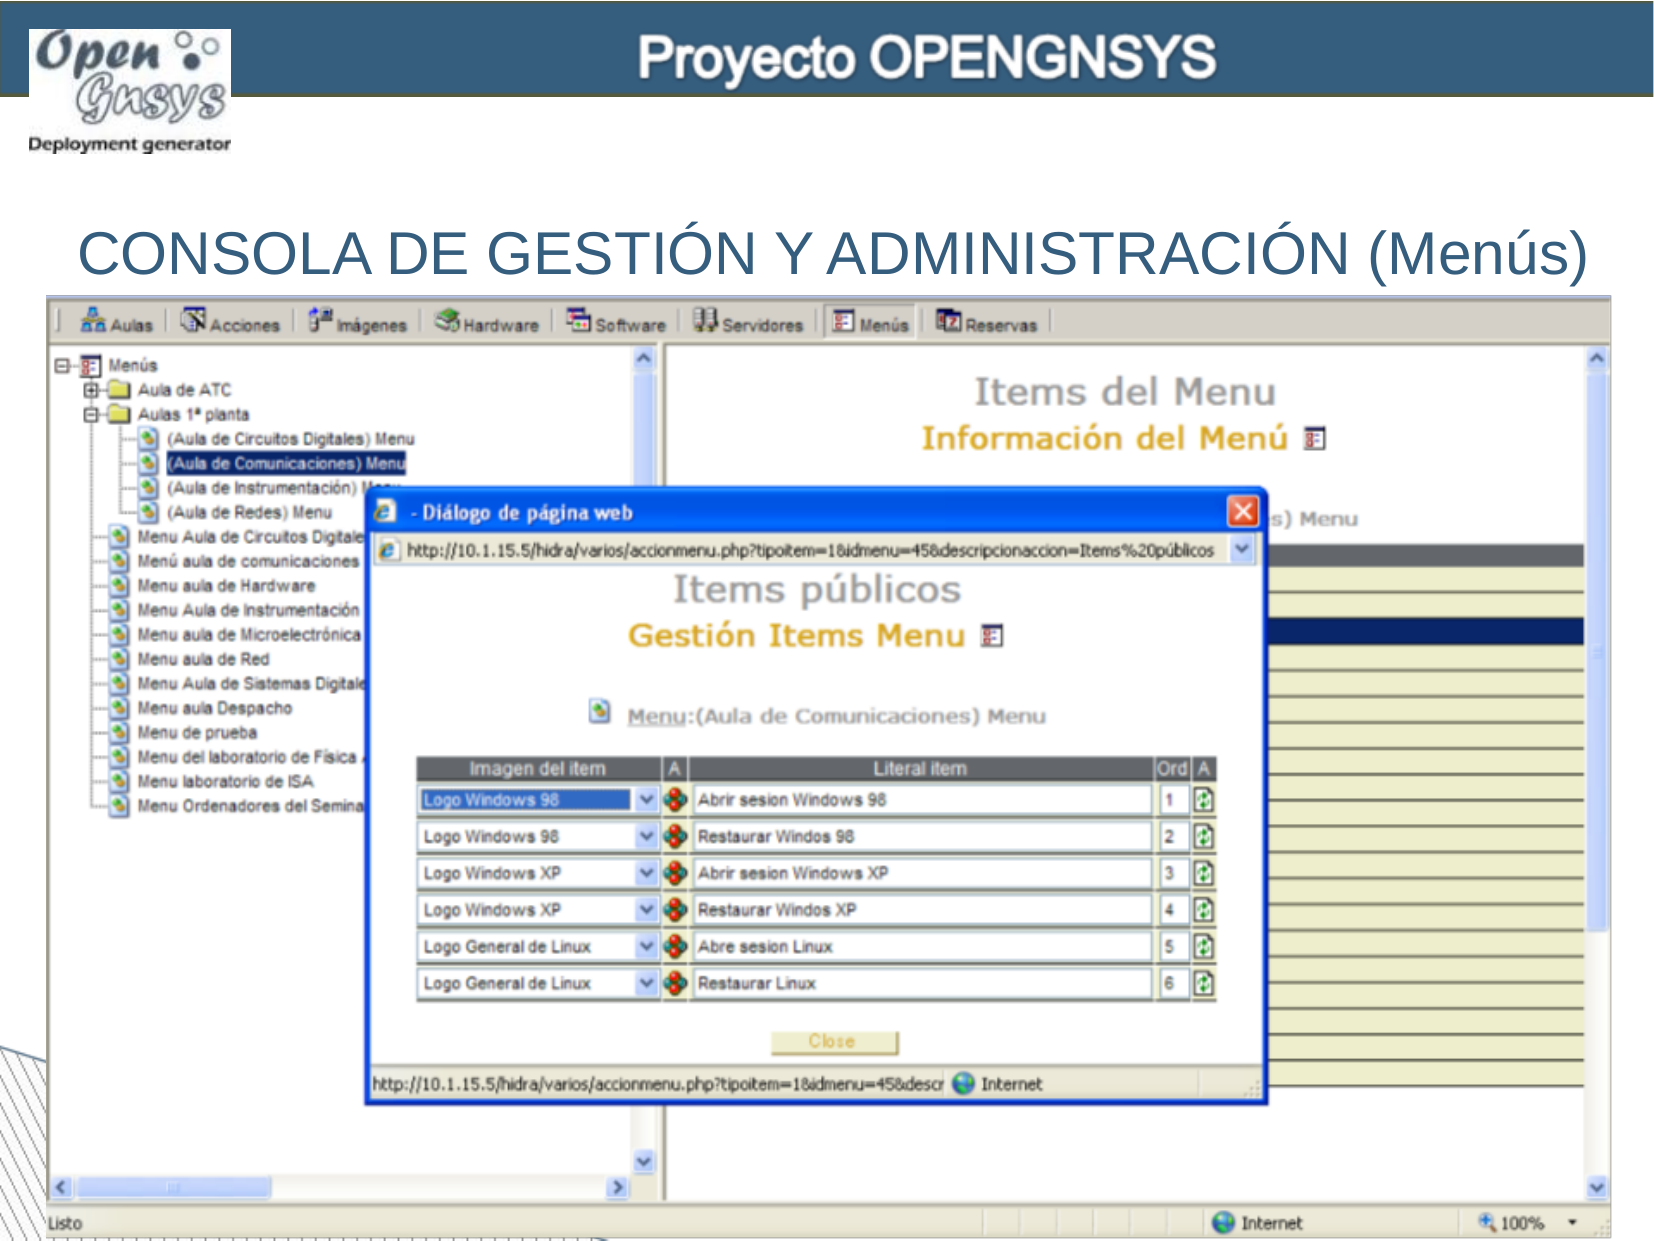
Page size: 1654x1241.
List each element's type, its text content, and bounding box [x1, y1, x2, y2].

picture [0, 288, 1654, 1241]
picture [0, 0, 1654, 223]
text_box CONSOLA DE GESTIÓN Y ADMINISTRACIÓN (Menús) [0, 223, 1654, 288]
